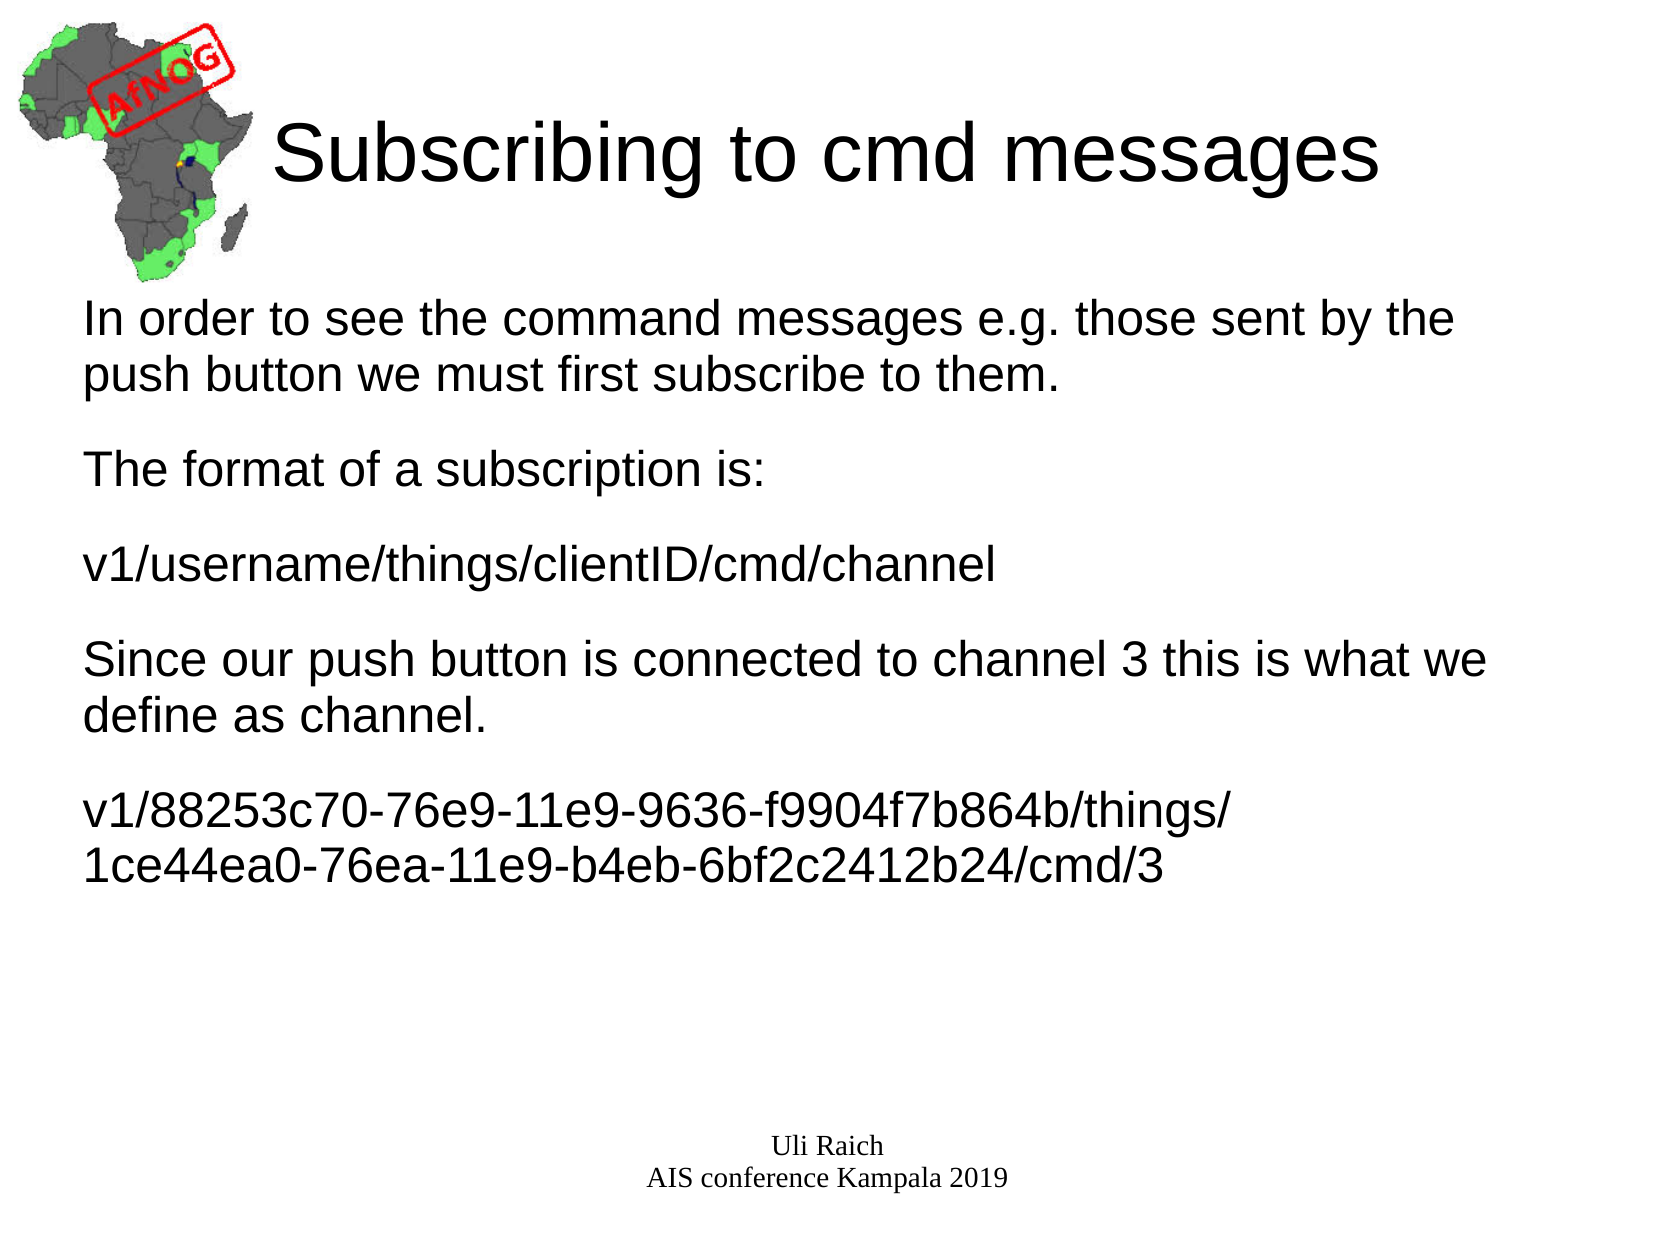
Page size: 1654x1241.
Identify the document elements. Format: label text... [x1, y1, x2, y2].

title Subscribing to cmd messages [82, 49, 1571, 257]
picture [9, 0, 259, 291]
list In order to see the command messages e.g. those sent by the push button we must first subscribe to them. The format of a subscription is: v1/username/things/clientID/cmd/channel Since our push button is connected to channel 3 this is what we define as channel. v1/88253c70-76e9-11e9-9636-f9904f7b864b/things/ 1ce44ea0-76ea-11e9-b4eb-6bf2c2412b24/cmd/3 [82, 290, 1571, 1010]
